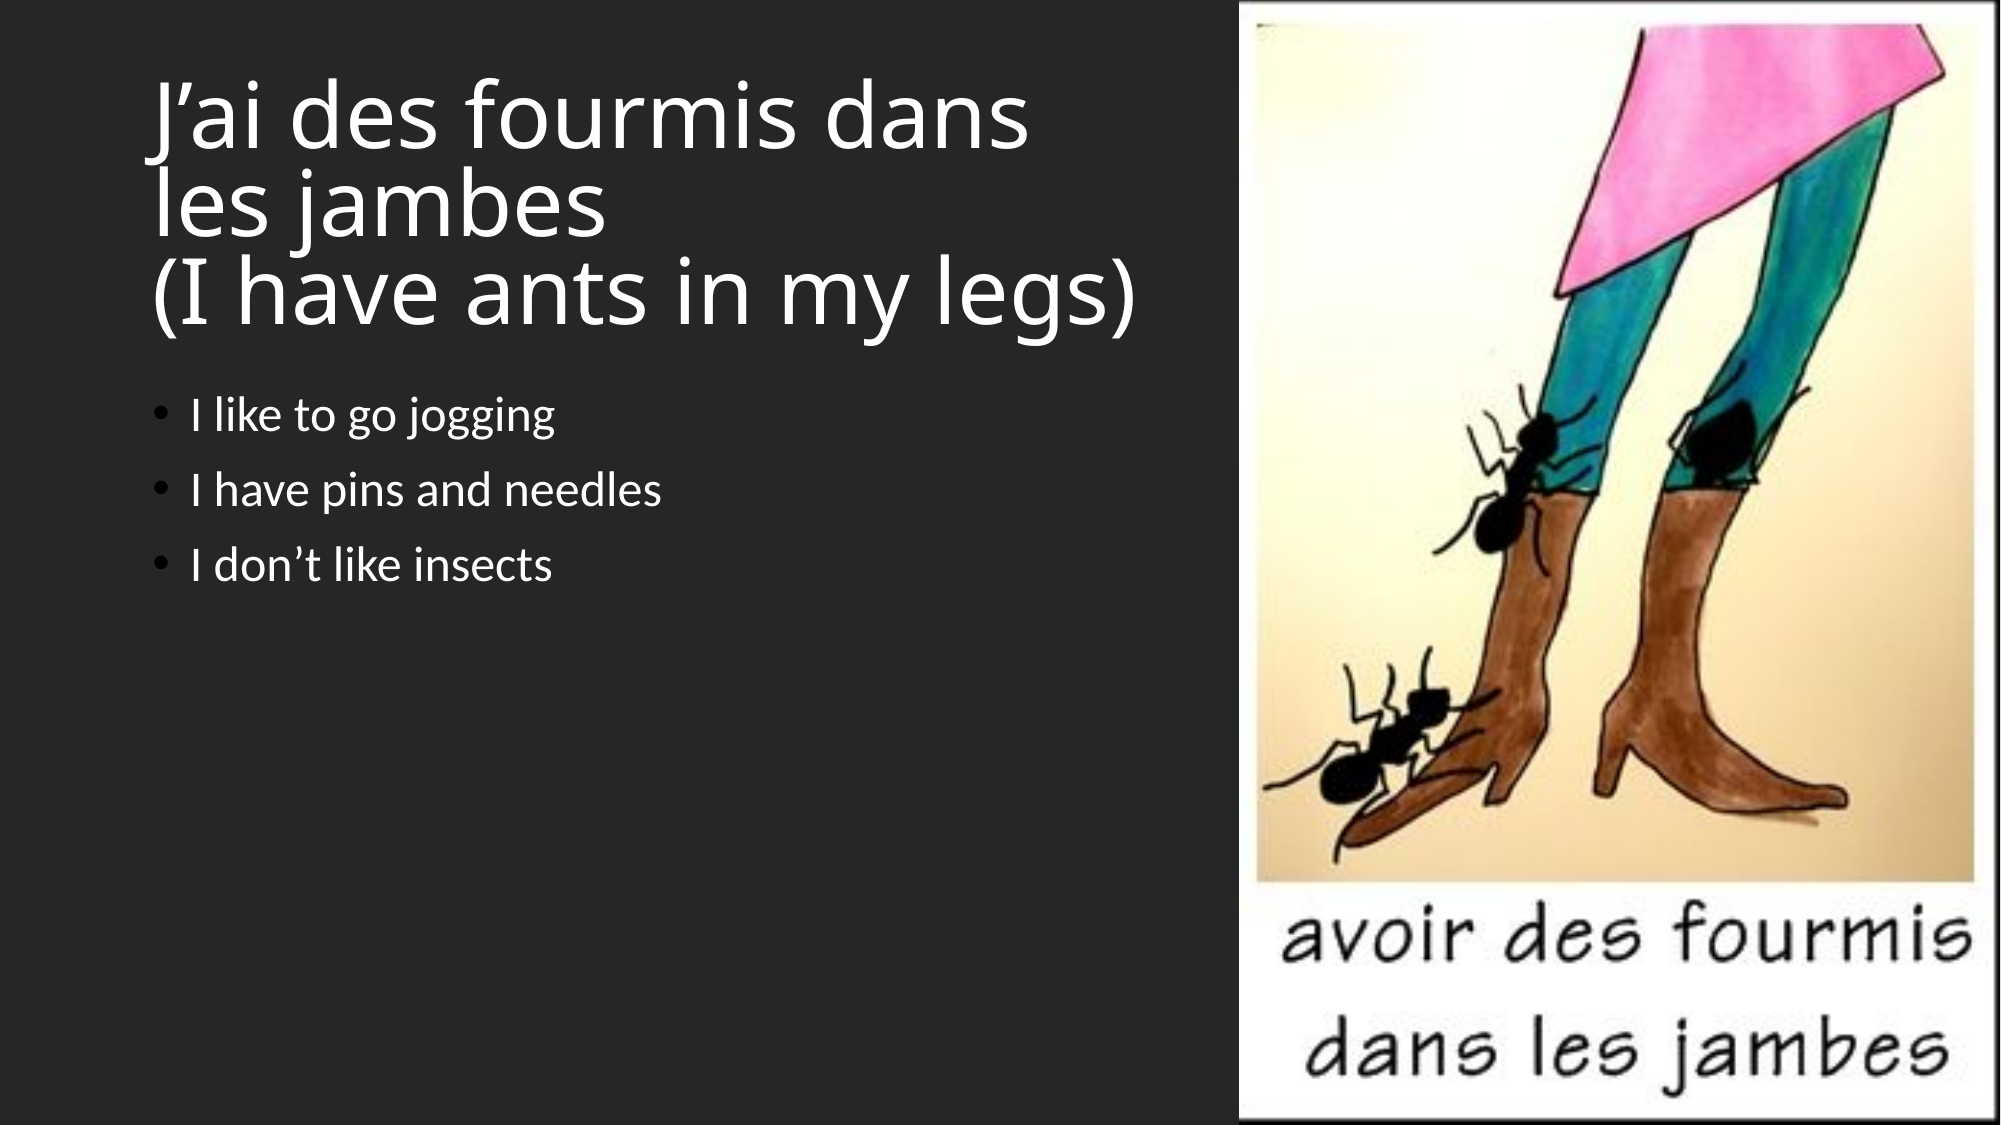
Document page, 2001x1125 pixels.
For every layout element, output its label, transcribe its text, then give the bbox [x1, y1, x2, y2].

picture [1239, 0, 2000, 1125]
text_box [0, 0, 1239, 1125]
list I like to go jogging I have pins and needles I don’t like insects [137, 381, 1164, 1015]
title J’ai des fourmis dans les jambes (I have ants in my legs) [137, 59, 1164, 360]
